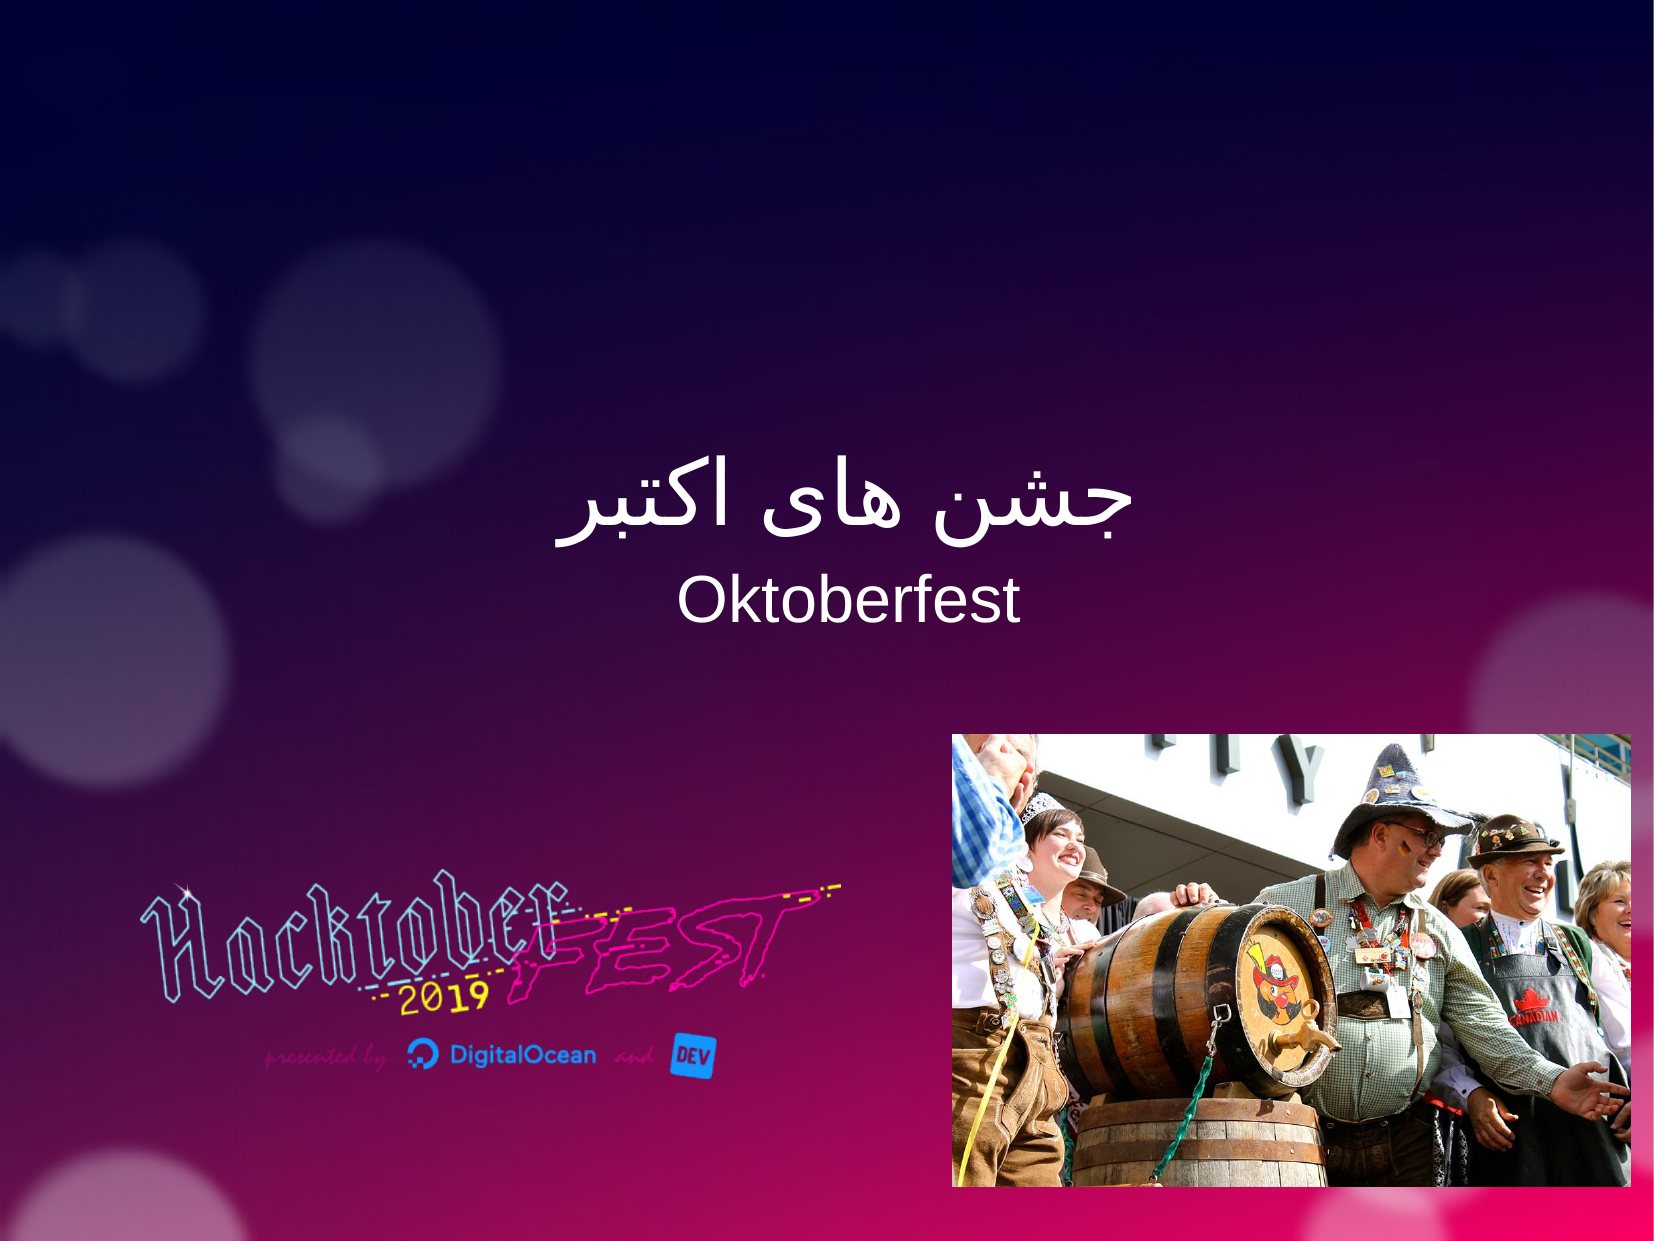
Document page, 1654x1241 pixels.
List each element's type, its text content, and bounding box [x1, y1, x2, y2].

subtitle جشن های اکتبر Oktoberfest [105, 270, 1594, 811]
picture [0, 0, 1654, 1241]
